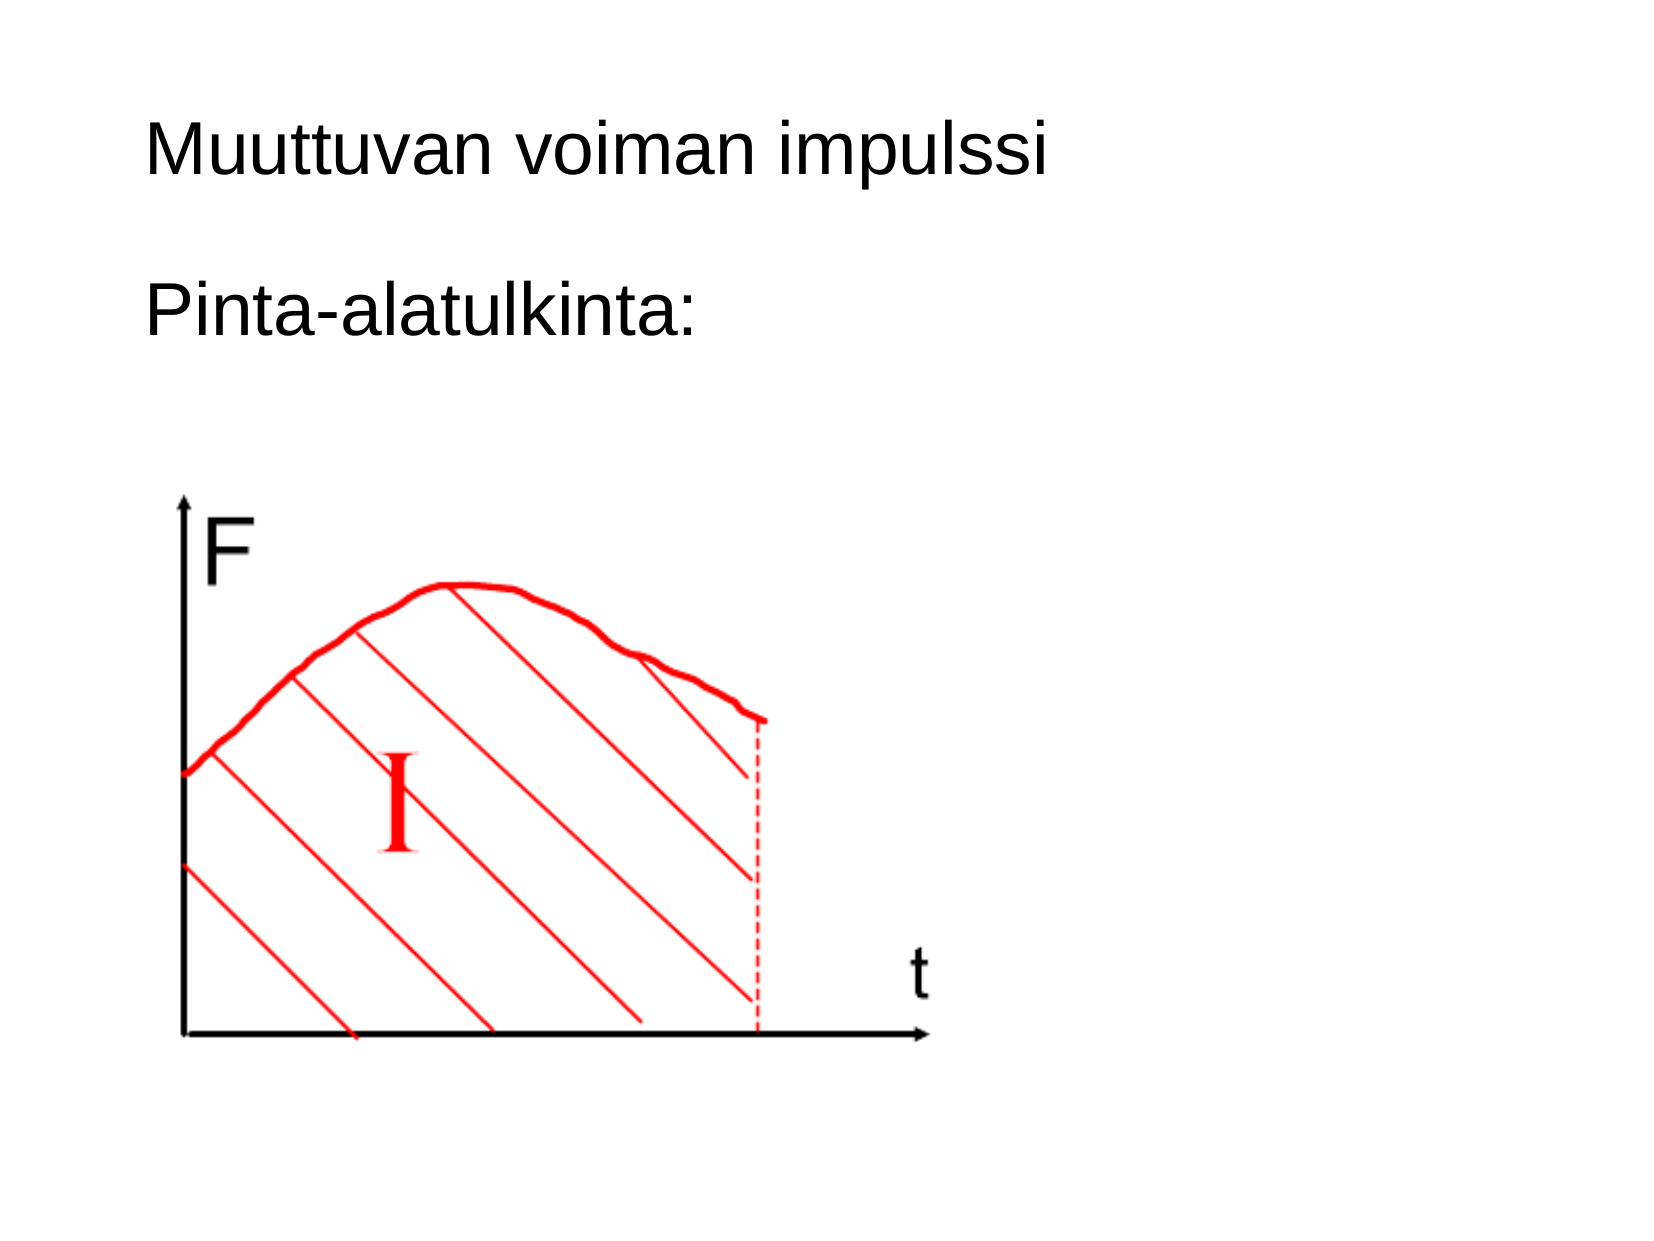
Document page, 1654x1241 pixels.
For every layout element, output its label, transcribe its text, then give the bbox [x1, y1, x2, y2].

picture [125, 401, 993, 1092]
text_box Muuttuvan voiman impulssi [129, 99, 1118, 199]
text_box Pinta-alatulkinta: [129, 259, 745, 367]
